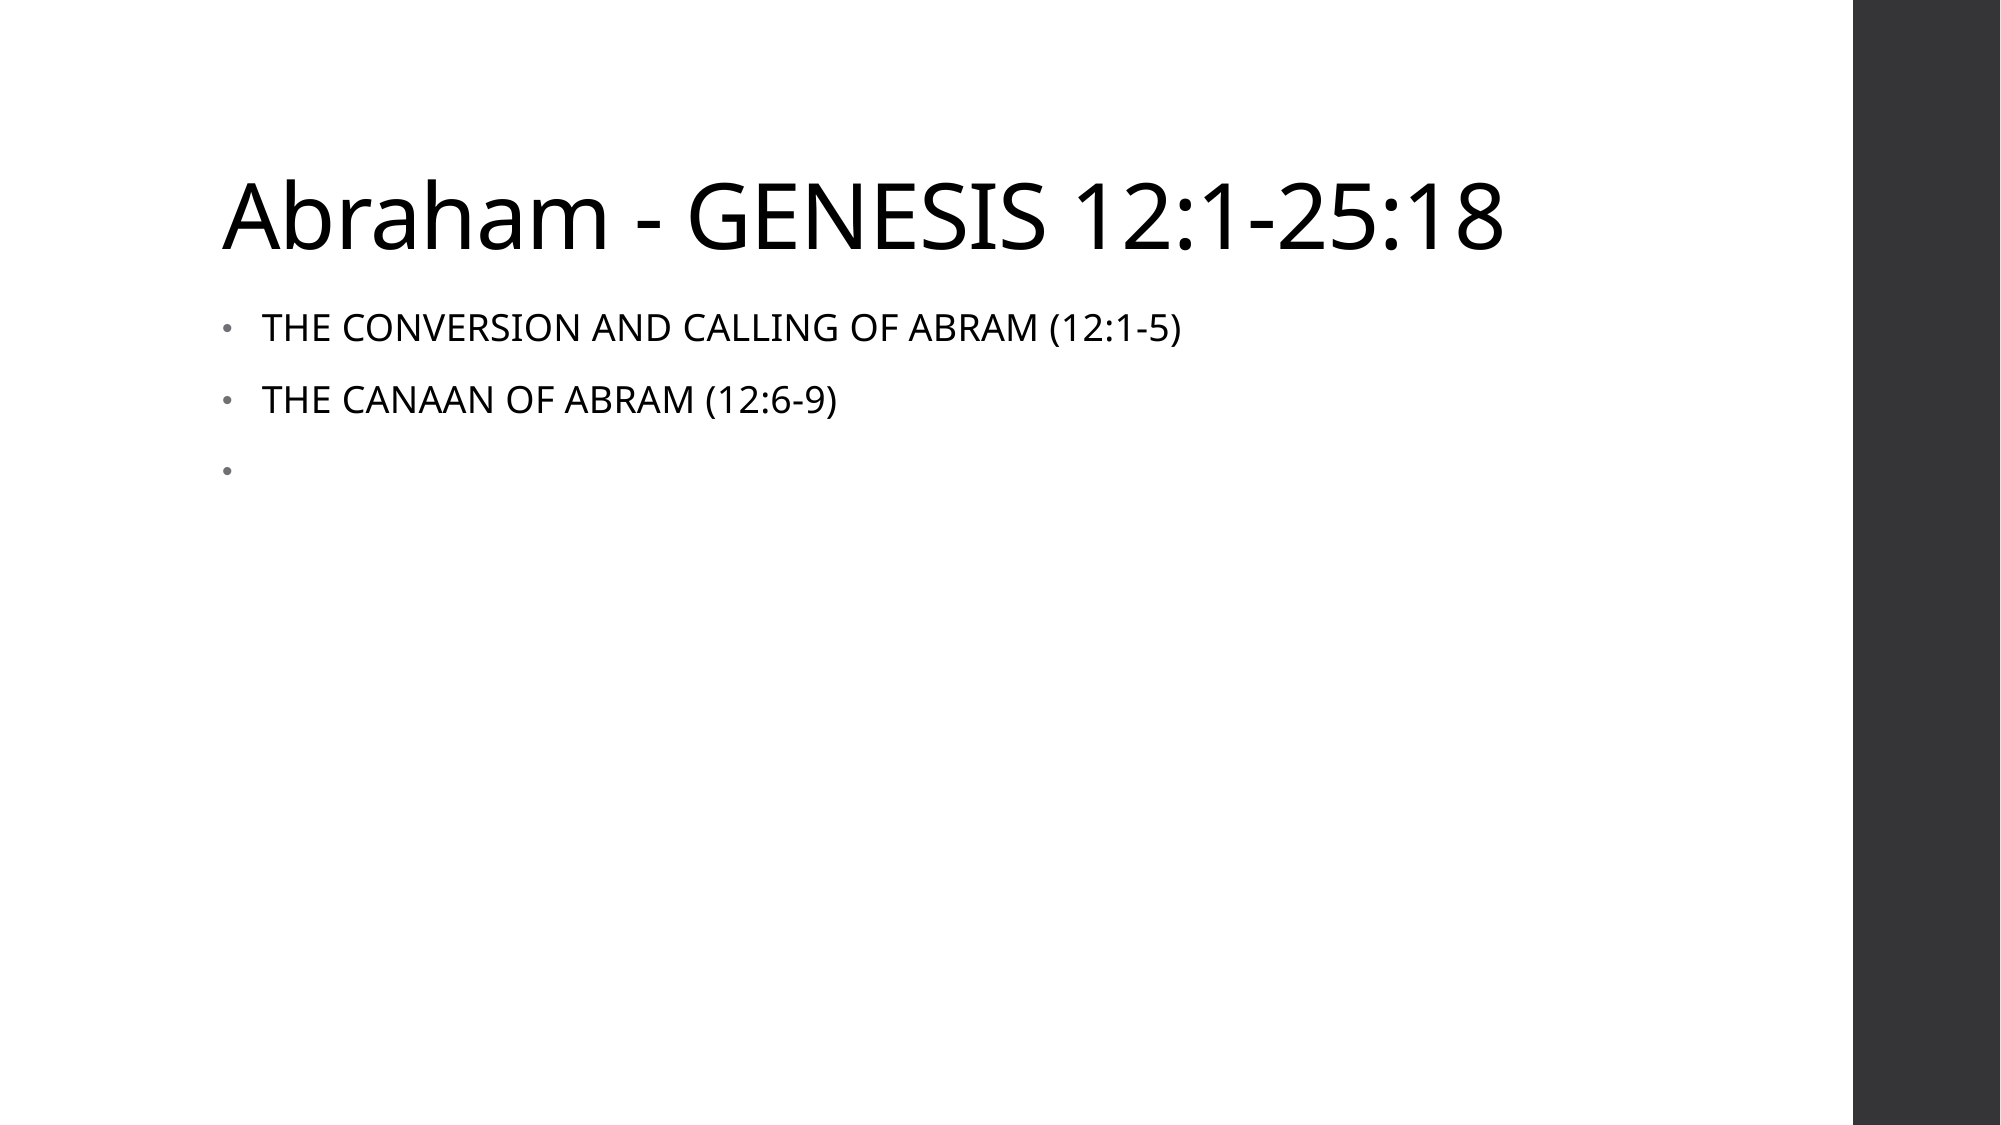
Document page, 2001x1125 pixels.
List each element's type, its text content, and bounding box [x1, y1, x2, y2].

title Abraham - GENESIS 12:1-25:18 [206, 60, 1797, 278]
list THE CONVERSION AND CALLING OF ABRAM (12:1-5) THE CANAAN OF ABRAM (12:6-9) [206, 299, 1617, 1014]
